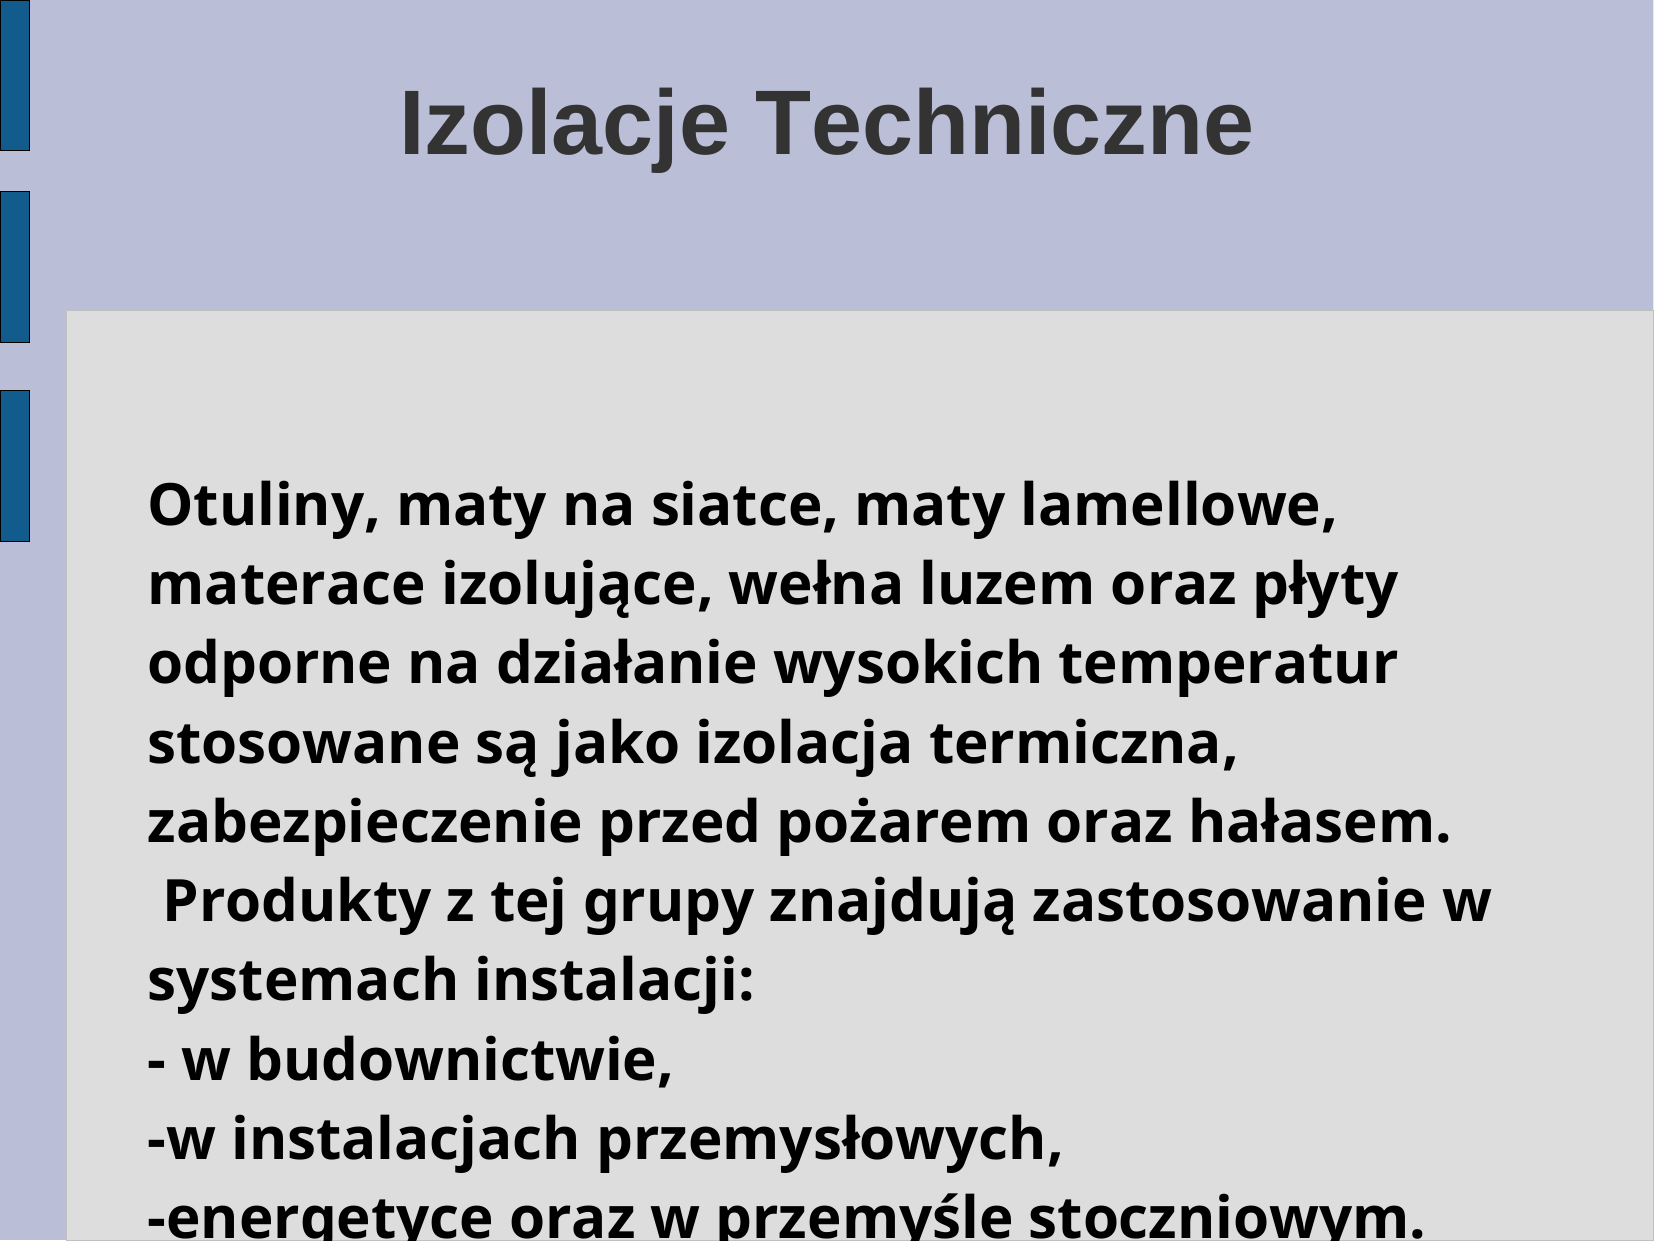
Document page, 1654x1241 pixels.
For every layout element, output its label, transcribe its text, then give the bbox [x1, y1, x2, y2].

title Izolacje Techniczne [121, 19, 1534, 227]
list Otuliny, maty na siatce, maty lamellowe, materace izolujące, wełna luzem oraz płyty odporne na działanie wysokich temperatur stosowane są jako izolacja termiczna, zabezpieczenie przed pożarem oraz hałasem. Produkty z tej grupy znajdują zastosowanie w systemach instalacji: - w budownictwie, -w instalacjach przemysłowych, -energetyce oraz w przemyśle stoczniowym. [147, 383, 1539, 1166]
